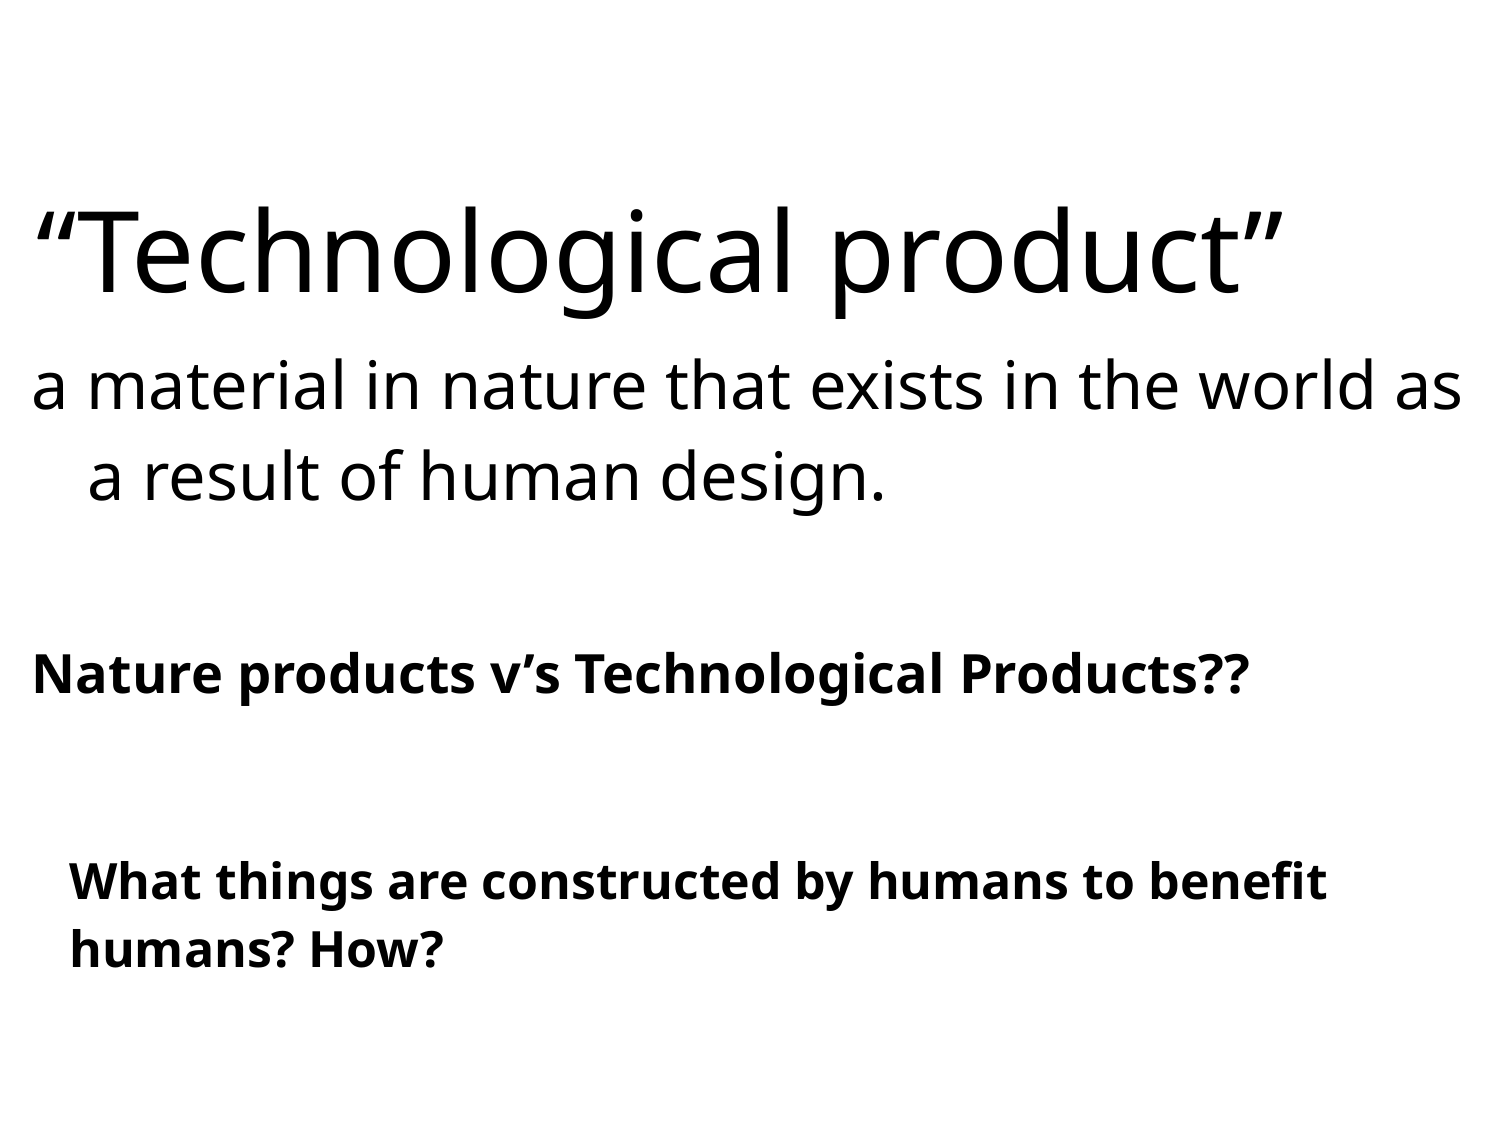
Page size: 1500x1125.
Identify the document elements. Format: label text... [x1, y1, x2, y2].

text_box What things are constructed by humans to benefit humans? How? [54, 838, 1453, 995]
text_box “Technological product” a material in nature that exists in the world as a result of human design. Nature products v’s Technological Products?? [0, 165, 1500, 1040]
